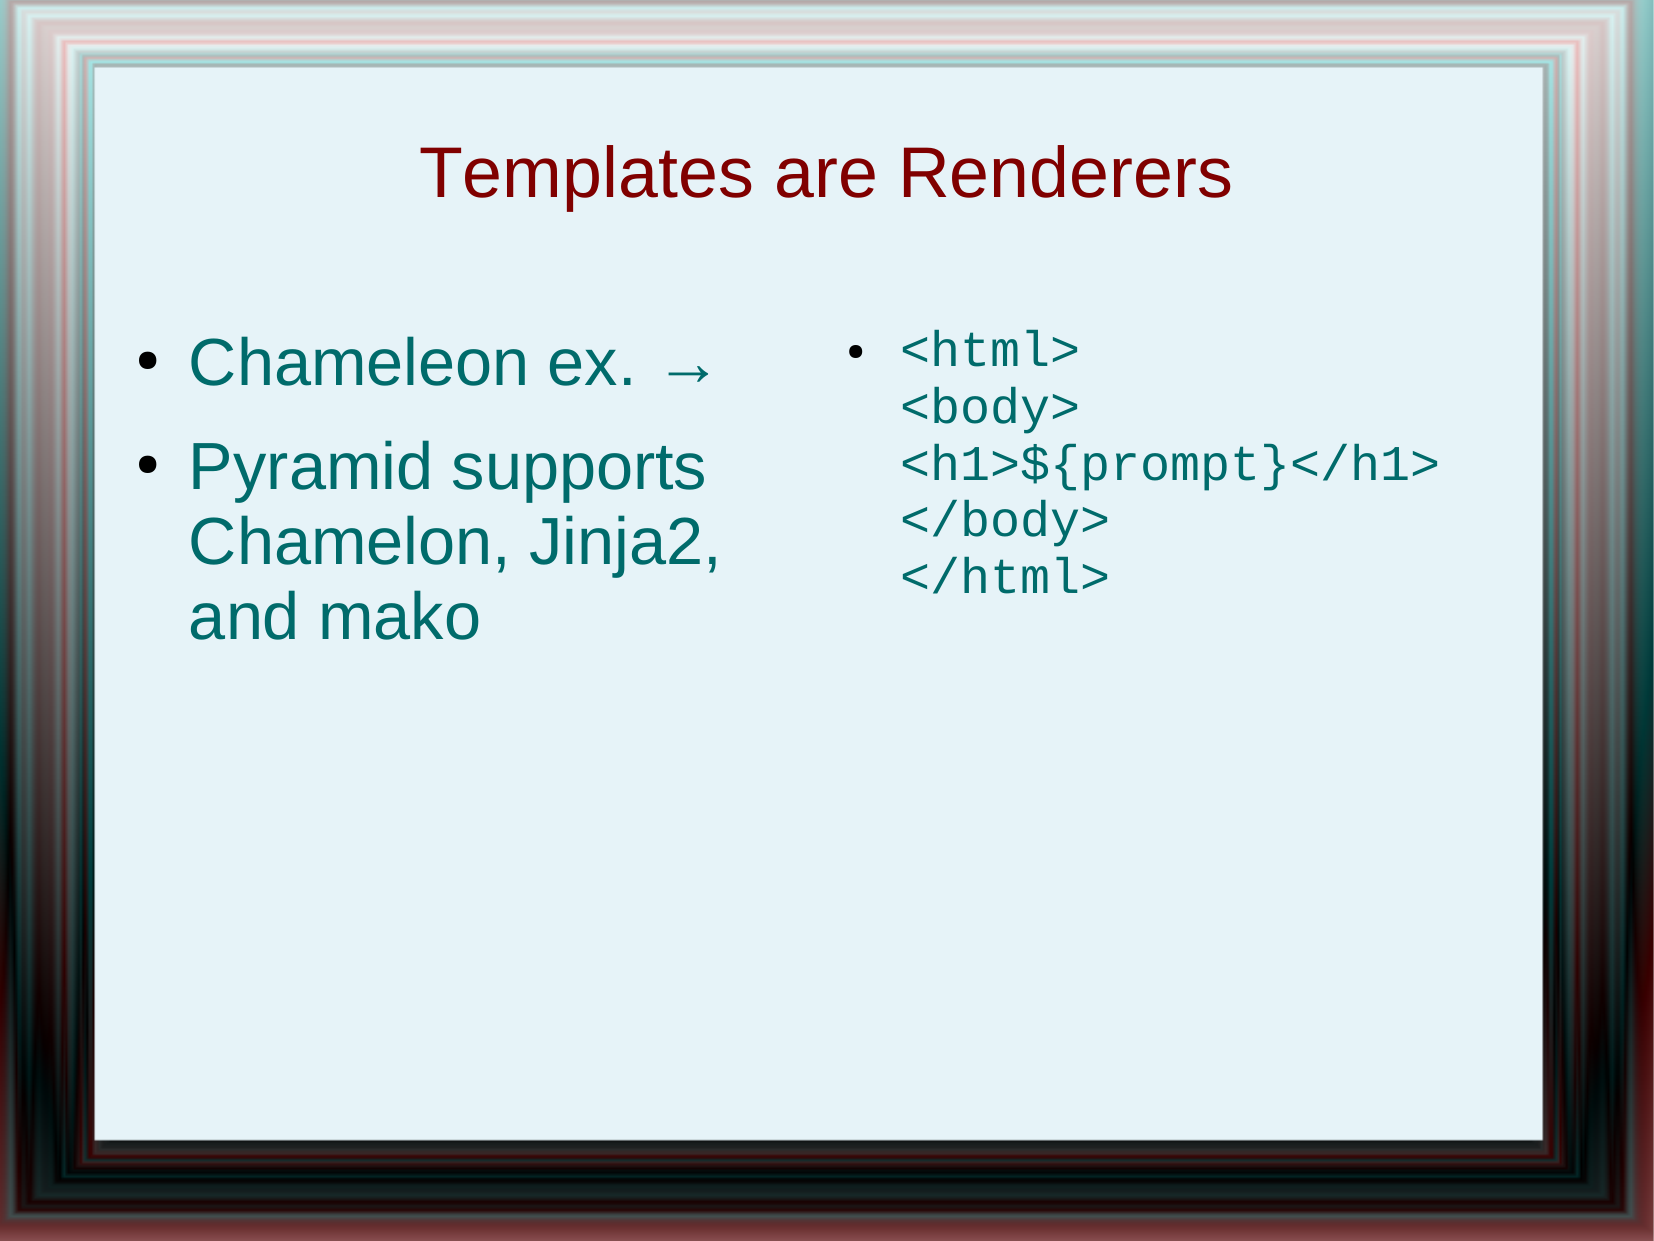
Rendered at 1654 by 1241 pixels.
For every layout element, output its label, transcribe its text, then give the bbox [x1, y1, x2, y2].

picture [0, 0, 1654, 1241]
title Templates are Renderers [118, 88, 1536, 257]
list Chameleon ex. → Pyramid supports Chamelon, Jinja2, and mako [118, 324, 796, 1045]
list <html> <body> <h1>${prompt}</h1> </body> </html> [829, 324, 1507, 1045]
